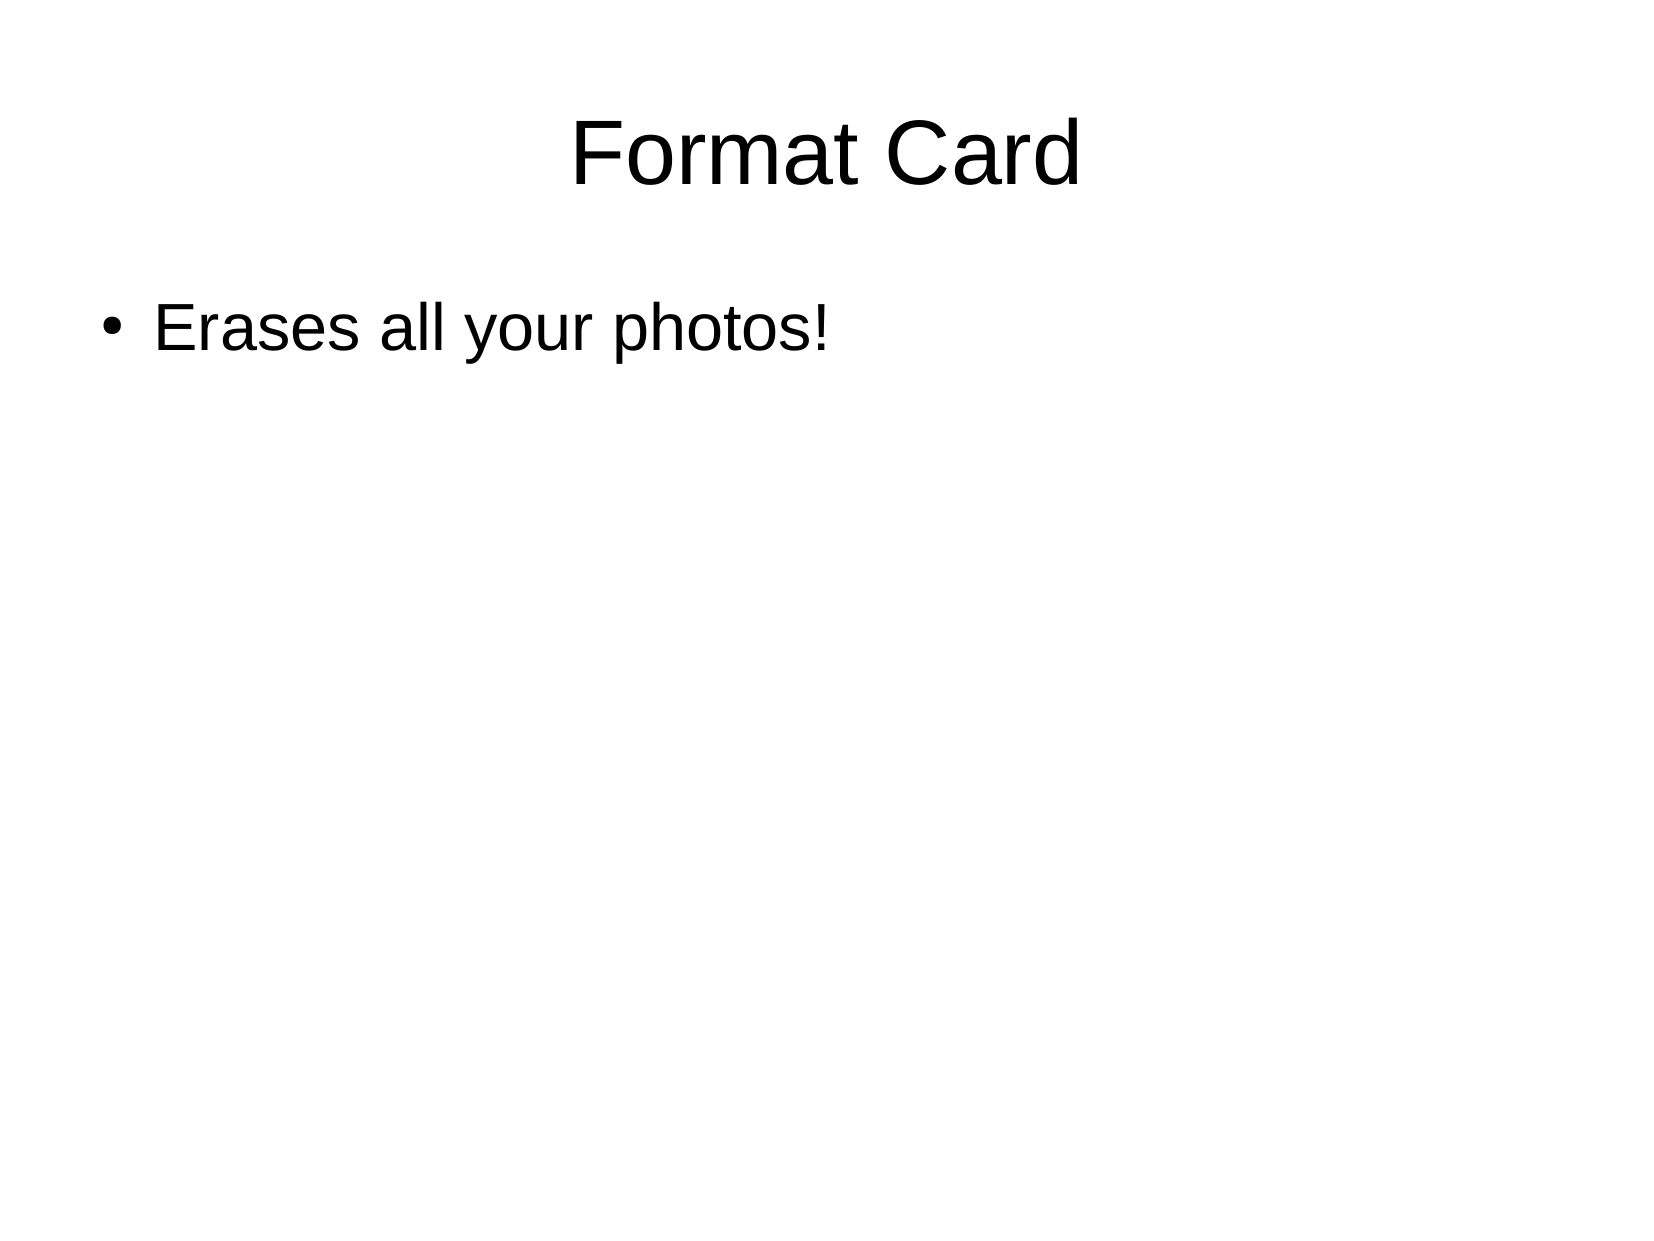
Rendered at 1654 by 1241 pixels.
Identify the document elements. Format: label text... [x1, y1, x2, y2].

list Erases all your photos! [82, 290, 1571, 1010]
title Format Card [82, 49, 1571, 257]
